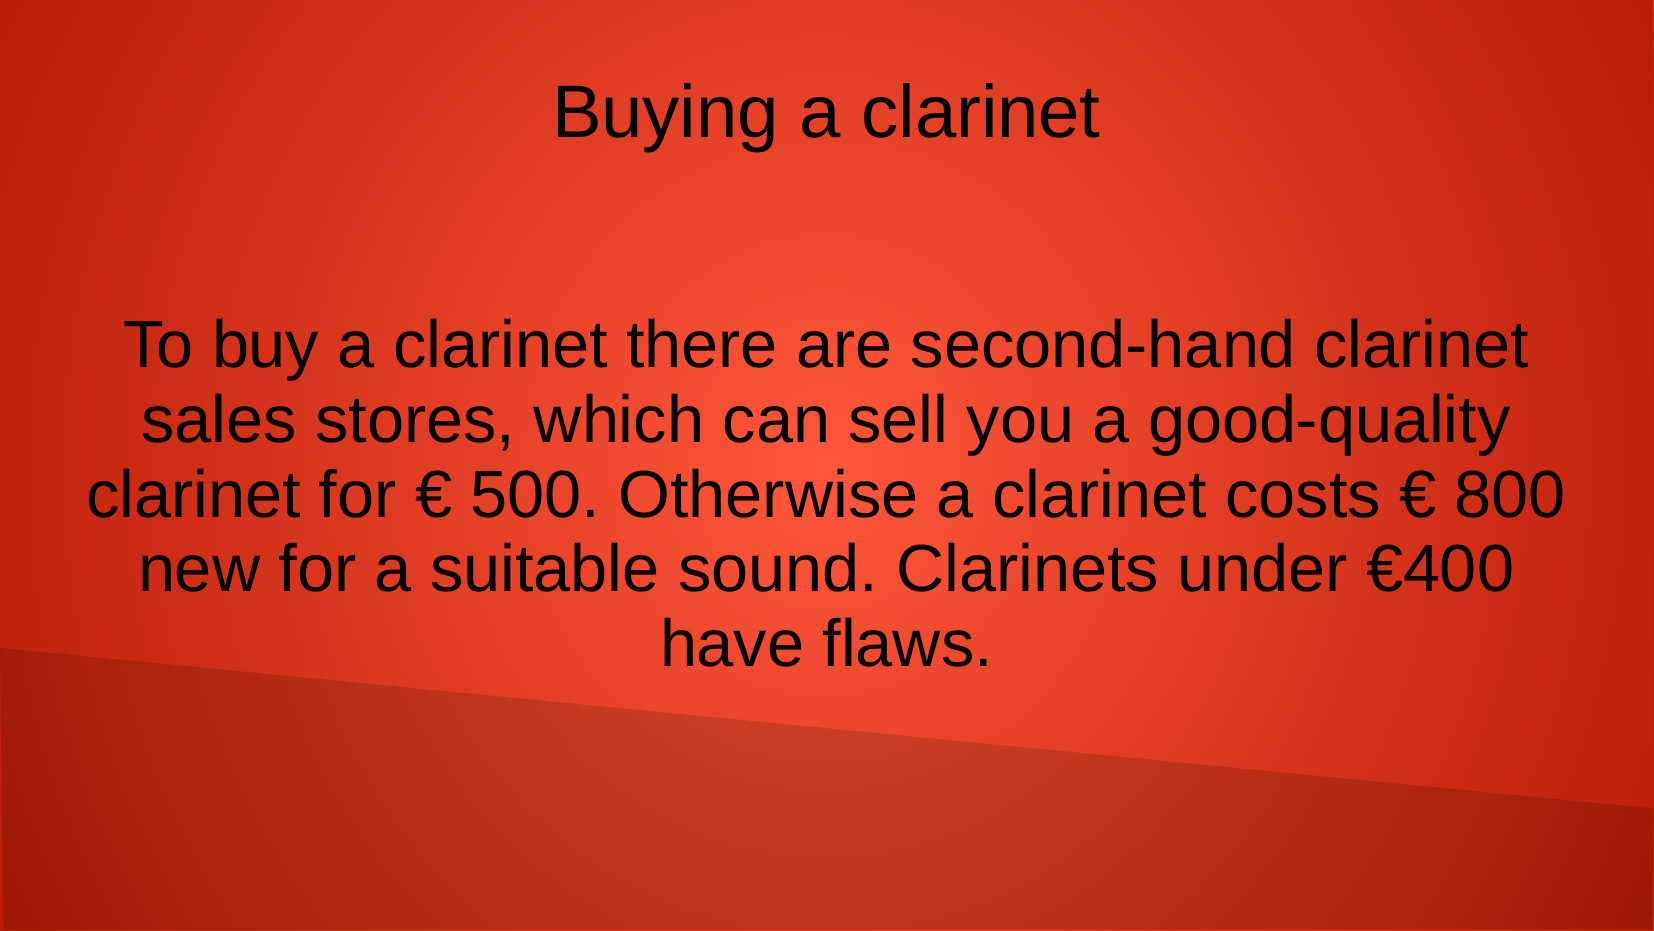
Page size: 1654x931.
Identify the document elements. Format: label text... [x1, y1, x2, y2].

subtitle To buy a clarinet there are second-hand clarinet sales stores, which can sell you a good-quality clarinet for € 500. Otherwise a clarinet costs € 800 new for a suitable sound. Clarinets under €400 have flaws. [82, 224, 1571, 764]
title Buying a clarinet [82, 35, 1571, 189]
